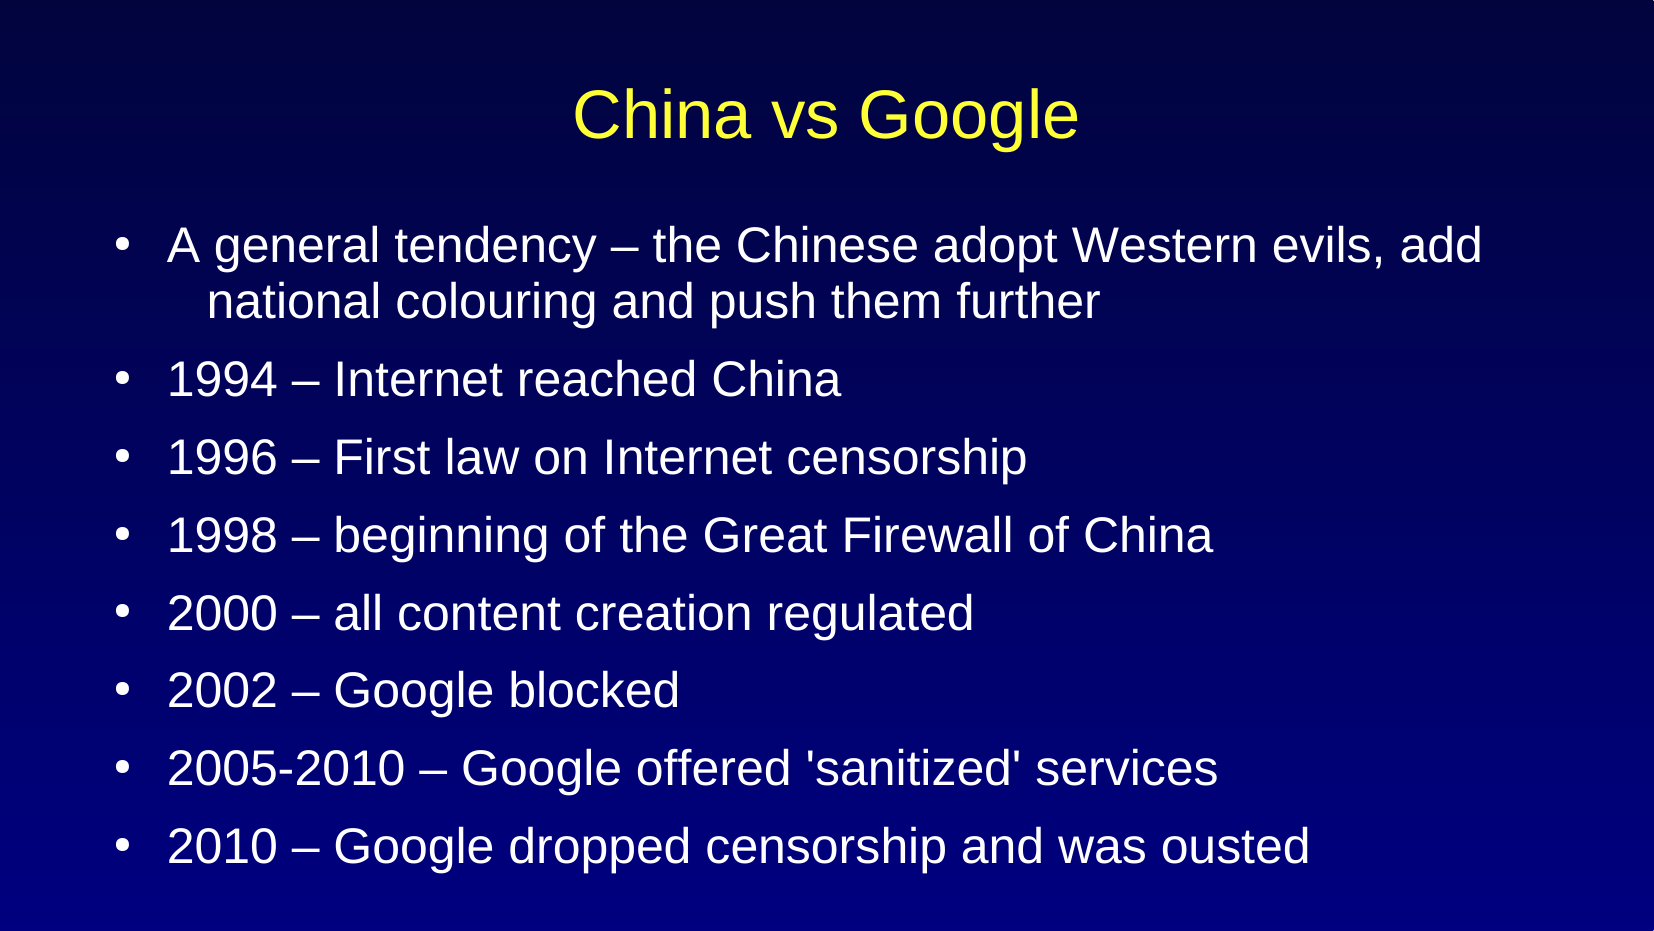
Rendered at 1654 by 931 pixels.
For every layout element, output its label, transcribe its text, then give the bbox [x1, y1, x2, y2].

list A general tendency – the Chinese adopt Western evils, add national colouring and push them further 1994 – Internet reached China 1996 – First law on Internet censorship 1998 – beginning of the Great Firewall of China 2000 – all content creation regulated 2002 – Google blocked 2005-2010 – Google offered 'sanitized' services 2010 – Google dropped censorship and was ousted [82, 217, 1571, 875]
title China vs Google [82, 37, 1571, 193]
